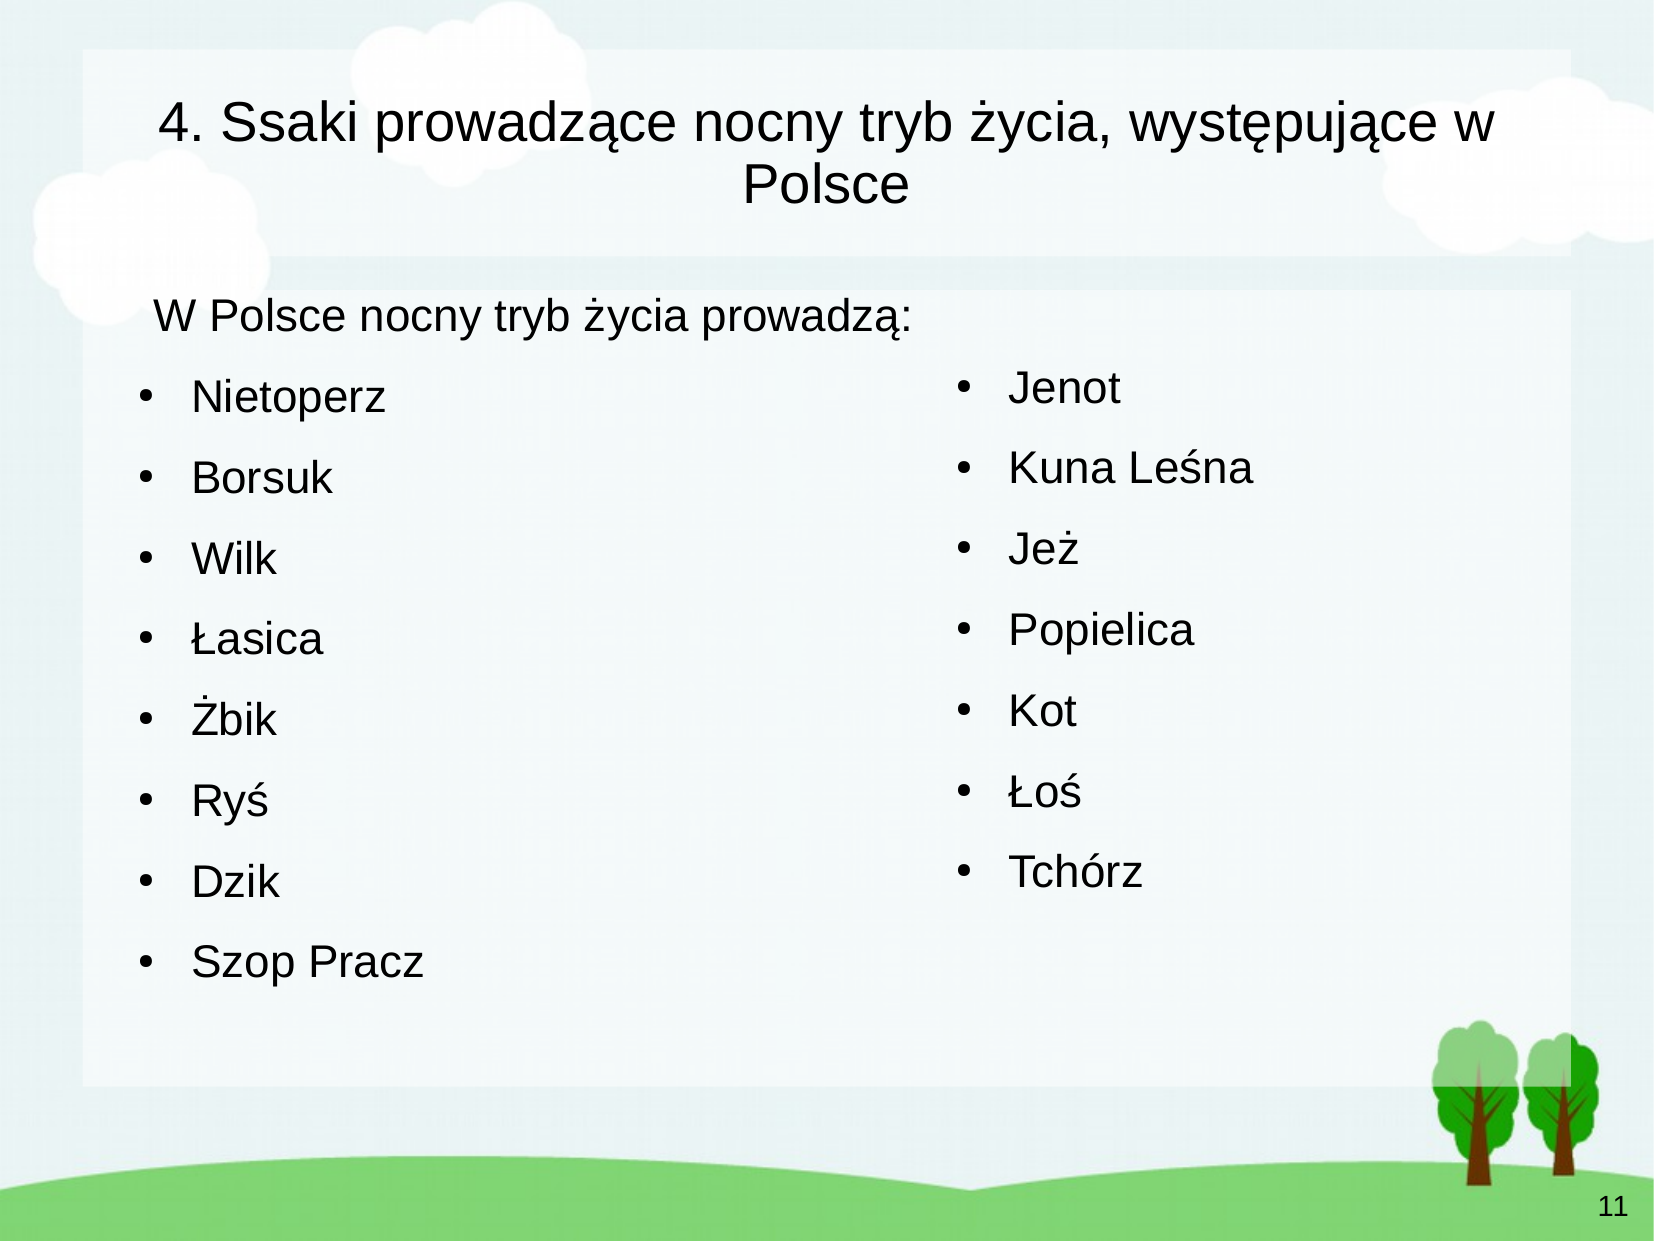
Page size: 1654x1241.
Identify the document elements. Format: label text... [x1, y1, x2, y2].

text_box Jenot Kuna Leśna Jeż Popielica Kot Łoś Tchórz [885, 354, 1536, 906]
picture [0, 0, 1654, 1241]
list W Polsce nocny tryb życia prowadzą: Nietoperz Borsuk Wilk Łasica Żbik Ryś Dzik Szop Pracz [82, 290, 1571, 1087]
title 4. Ssaki prowadzące nocny tryb życia, występujące w Polsce [82, 49, 1571, 257]
